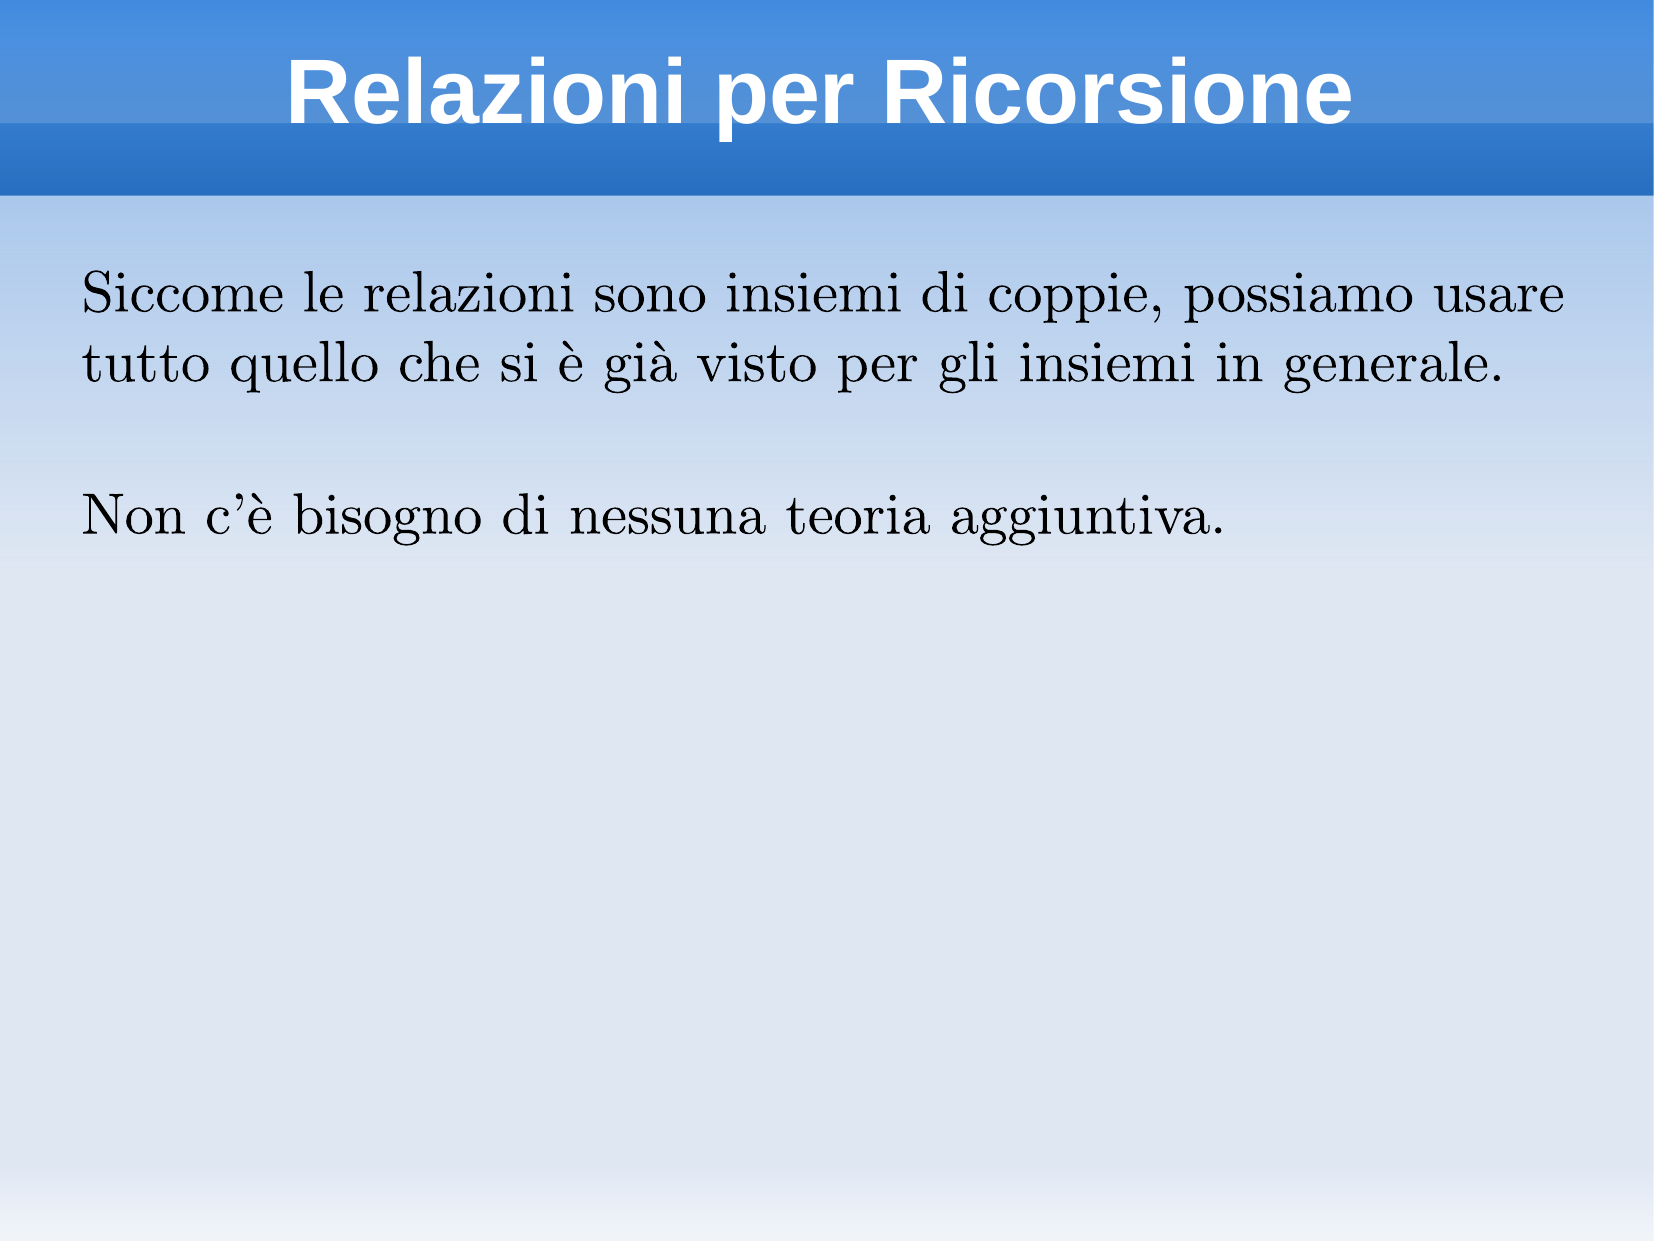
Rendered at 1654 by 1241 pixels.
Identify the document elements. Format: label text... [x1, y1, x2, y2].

title Relazioni per Ricorsione [76, 0, 1565, 196]
picture [0, 0, 1654, 1241]
text_box [81, 270, 1565, 546]
